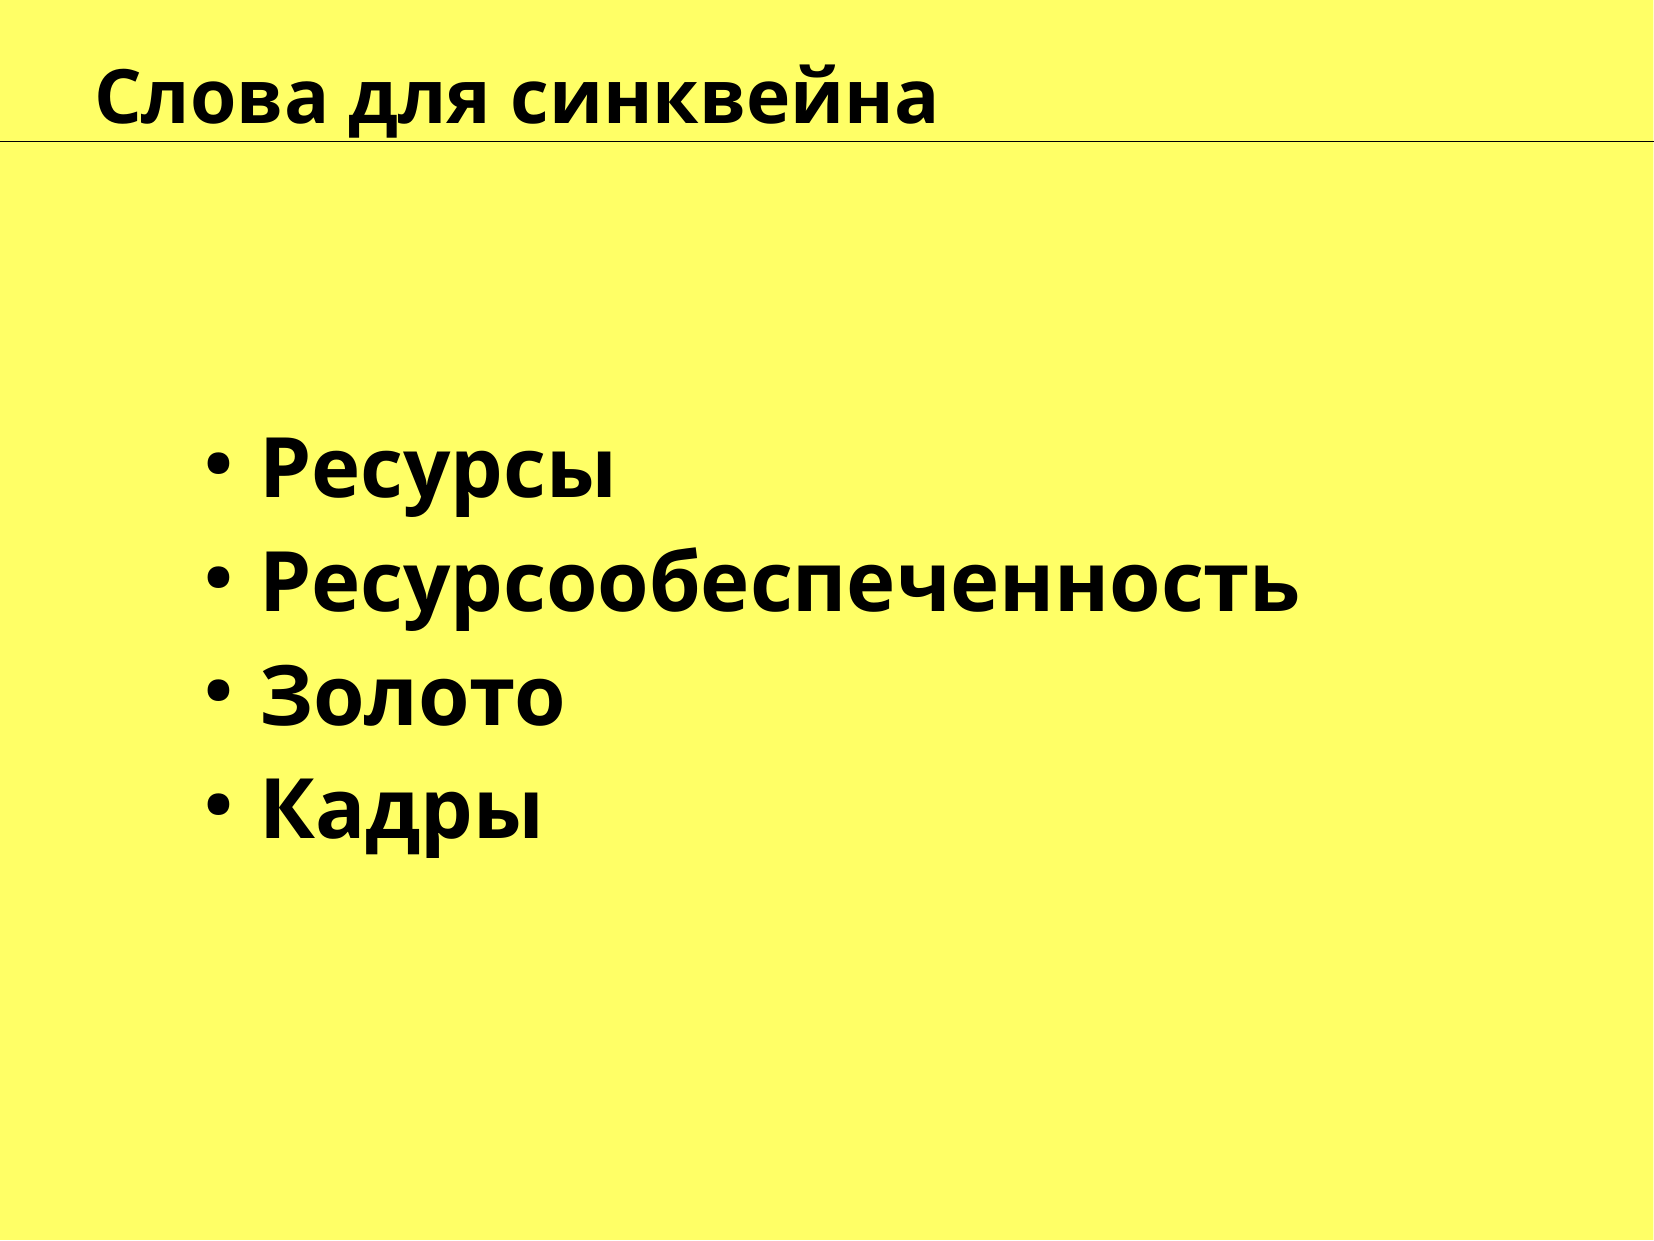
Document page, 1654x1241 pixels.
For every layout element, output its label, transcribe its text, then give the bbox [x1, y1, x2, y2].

text_box Слова для синквейна [79, 35, 896, 151]
text_box [188, 401, 244, 860]
text_box Ресурсы Ресурсообеспеченность Золото Кадры [244, 401, 1251, 860]
